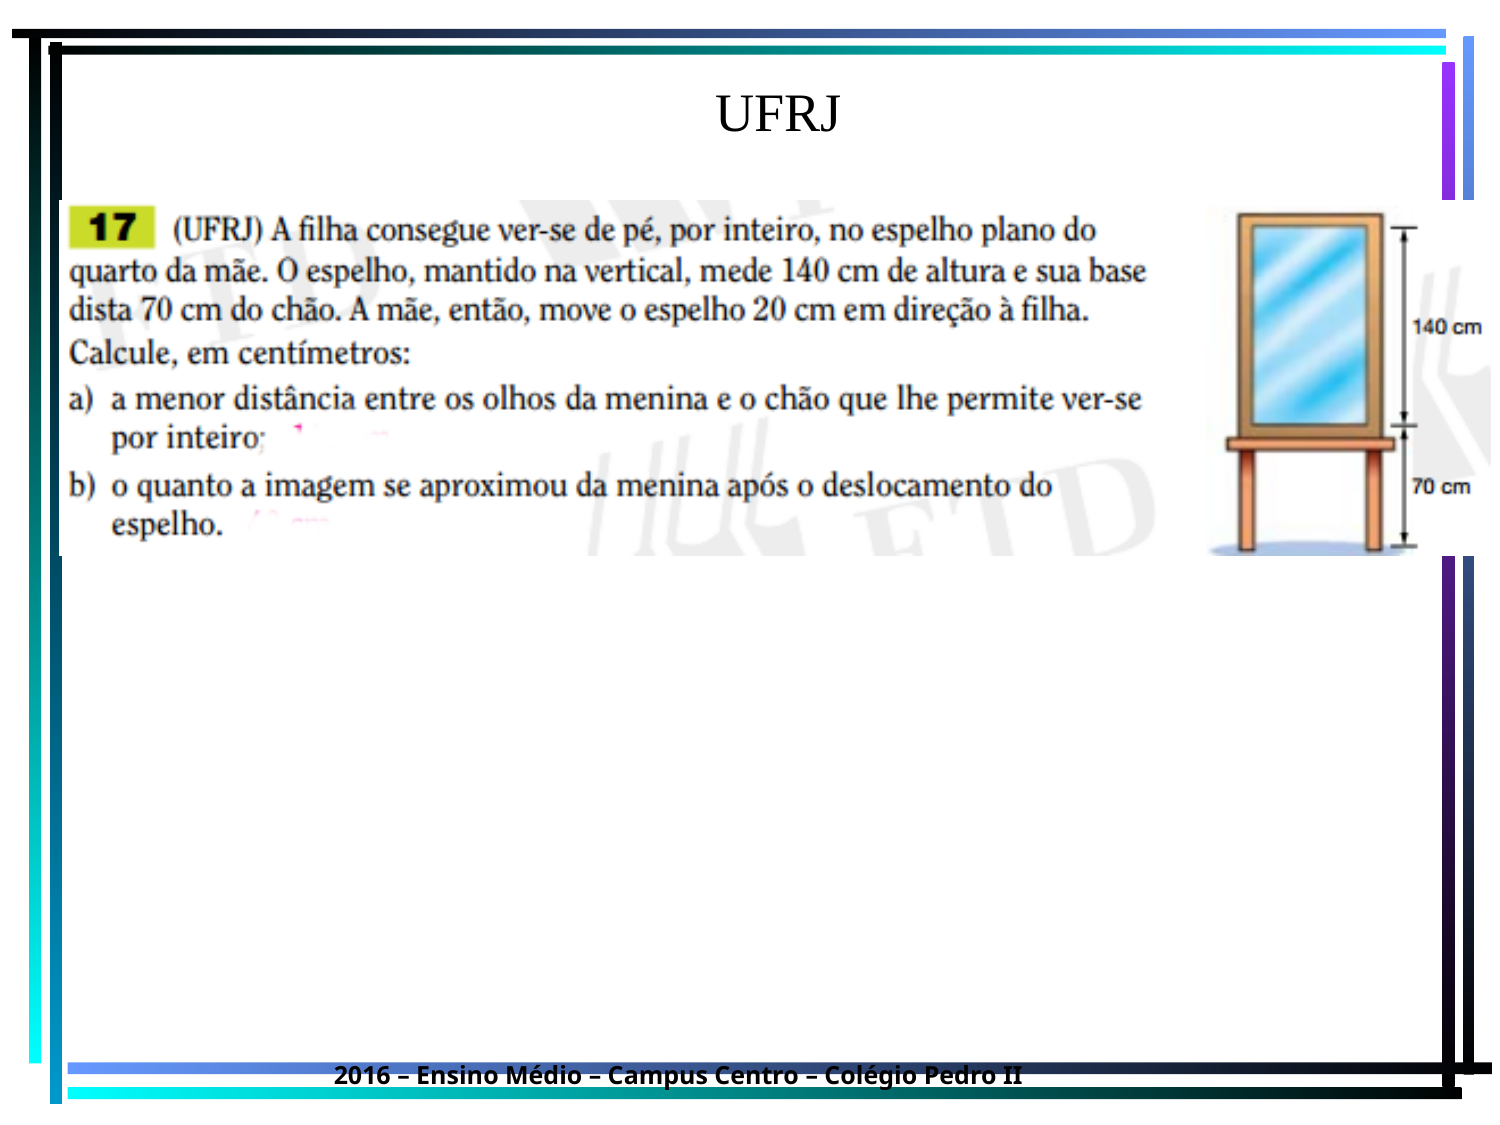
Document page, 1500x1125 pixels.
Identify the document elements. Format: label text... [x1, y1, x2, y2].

text_box 2016 – Ensino Médio – Campus Centro – Colégio Pedro II [319, 1052, 1039, 1098]
picture [0, 0, 1500, 1125]
title UFRJ [200, 71, 1371, 148]
